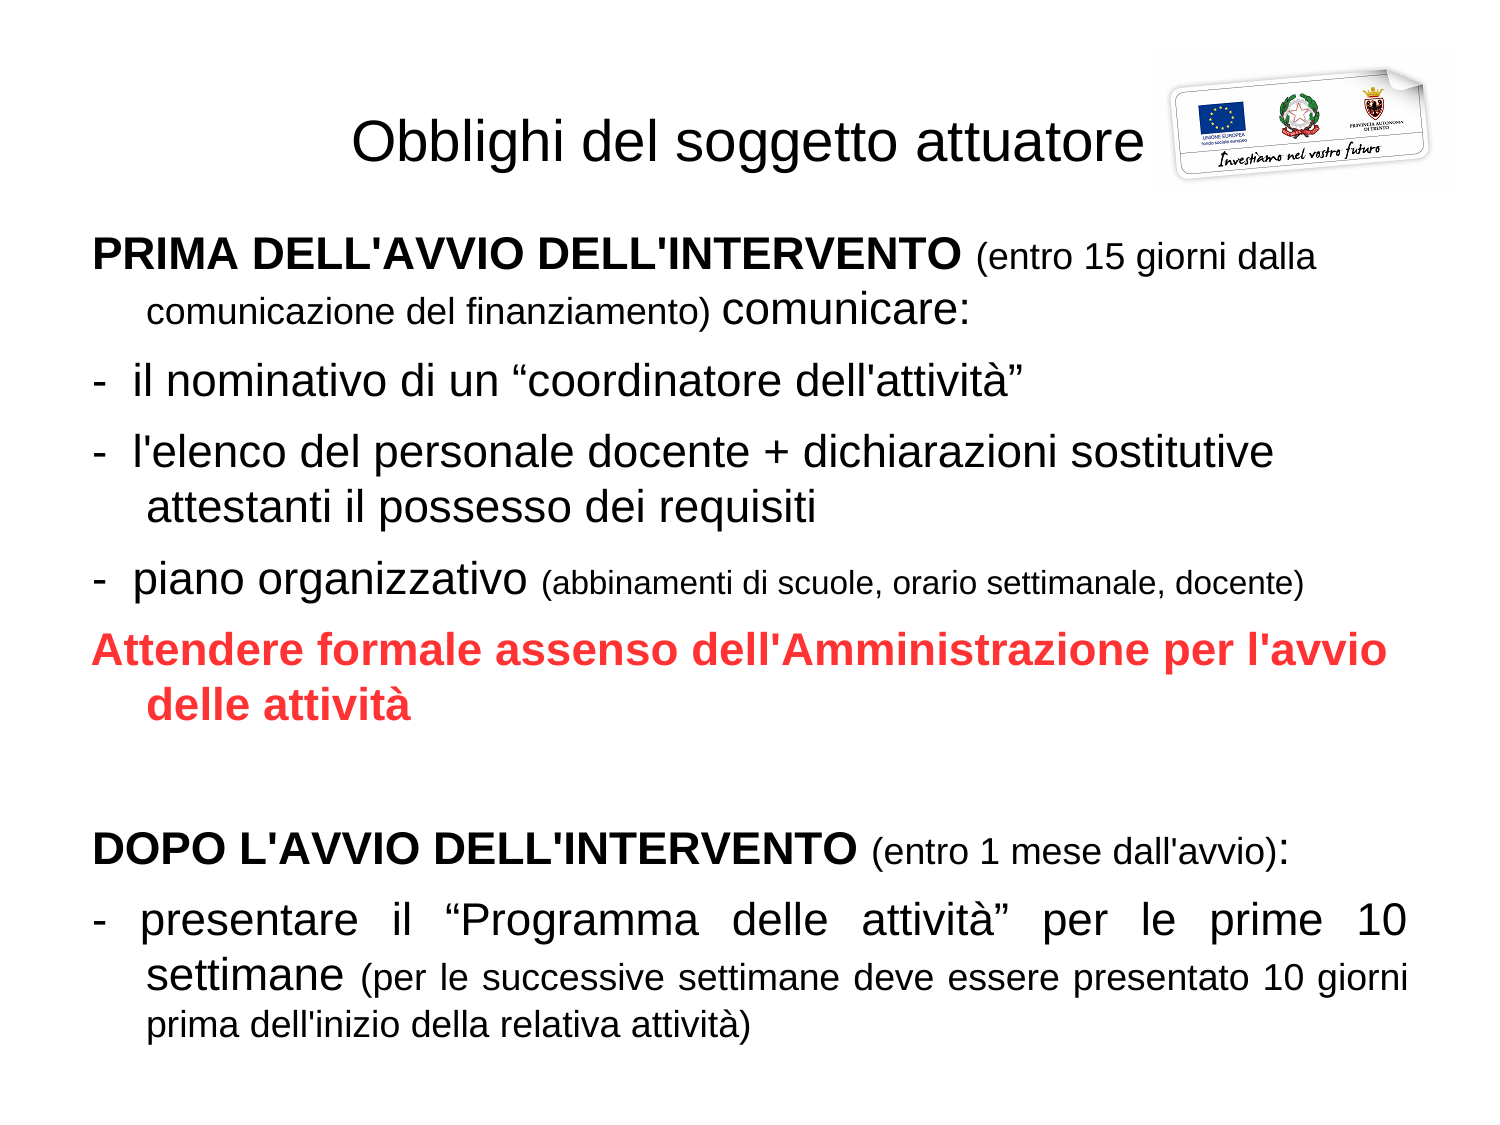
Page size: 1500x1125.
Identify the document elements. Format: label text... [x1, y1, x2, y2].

list PRIMA DELL'AVVIO DELL'INTERVENTO (entro 15 giorni dalla comunicazione del finanziamento) comunicare: - il nominativo di un “coordinatore dell'attività” - l'elenco del personale docente + dichiarazioni sostitutive attestanti il possesso dei requisiti - piano organizzativo (abbinamenti di scuole, orario settimanale, docente) Attendere formale assenso dell'Amministrazione per l'avvio delle attività DOPO L'AVVIO DELL'INTERVENTO (entro 1 mese dall'avvio): - presentare il “Programma delle attività” per le prime 10 settimane (per le successive settimane deve essere presentato 10 giorni prima dell'inizio della relativa attività) [75, 215, 1424, 1063]
picture [1151, 48, 1459, 196]
title Obblighi del soggetto attuatore [75, 45, 1424, 215]
